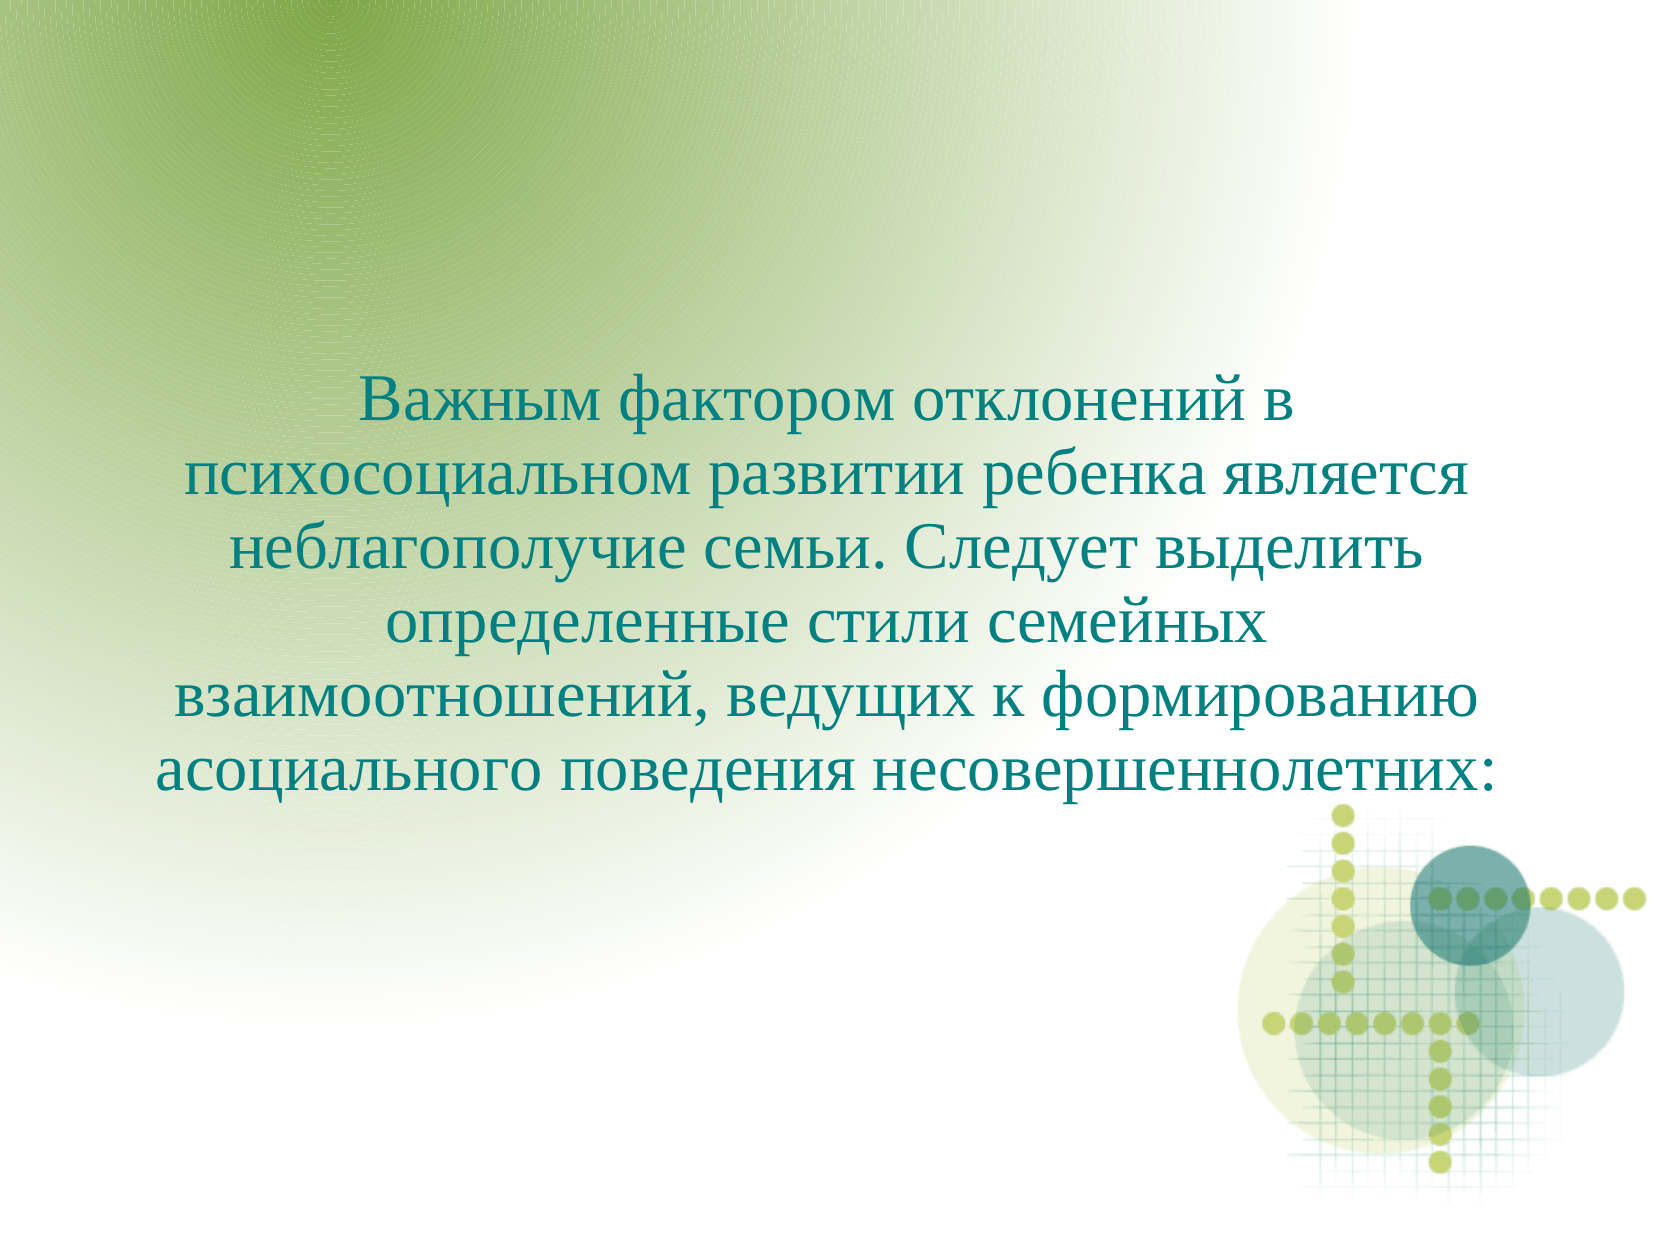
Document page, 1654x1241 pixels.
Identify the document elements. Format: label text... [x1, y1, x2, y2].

picture [1224, 792, 1654, 1211]
subtitle Важным фактором отклонений в психосоциальном развитии ребенка является неблагополучие семьи. Следует выделить определенные стили семейных взаимоотношений, ведущих к формированию асоциального поведения несовершеннолетних: [121, 102, 1534, 1126]
